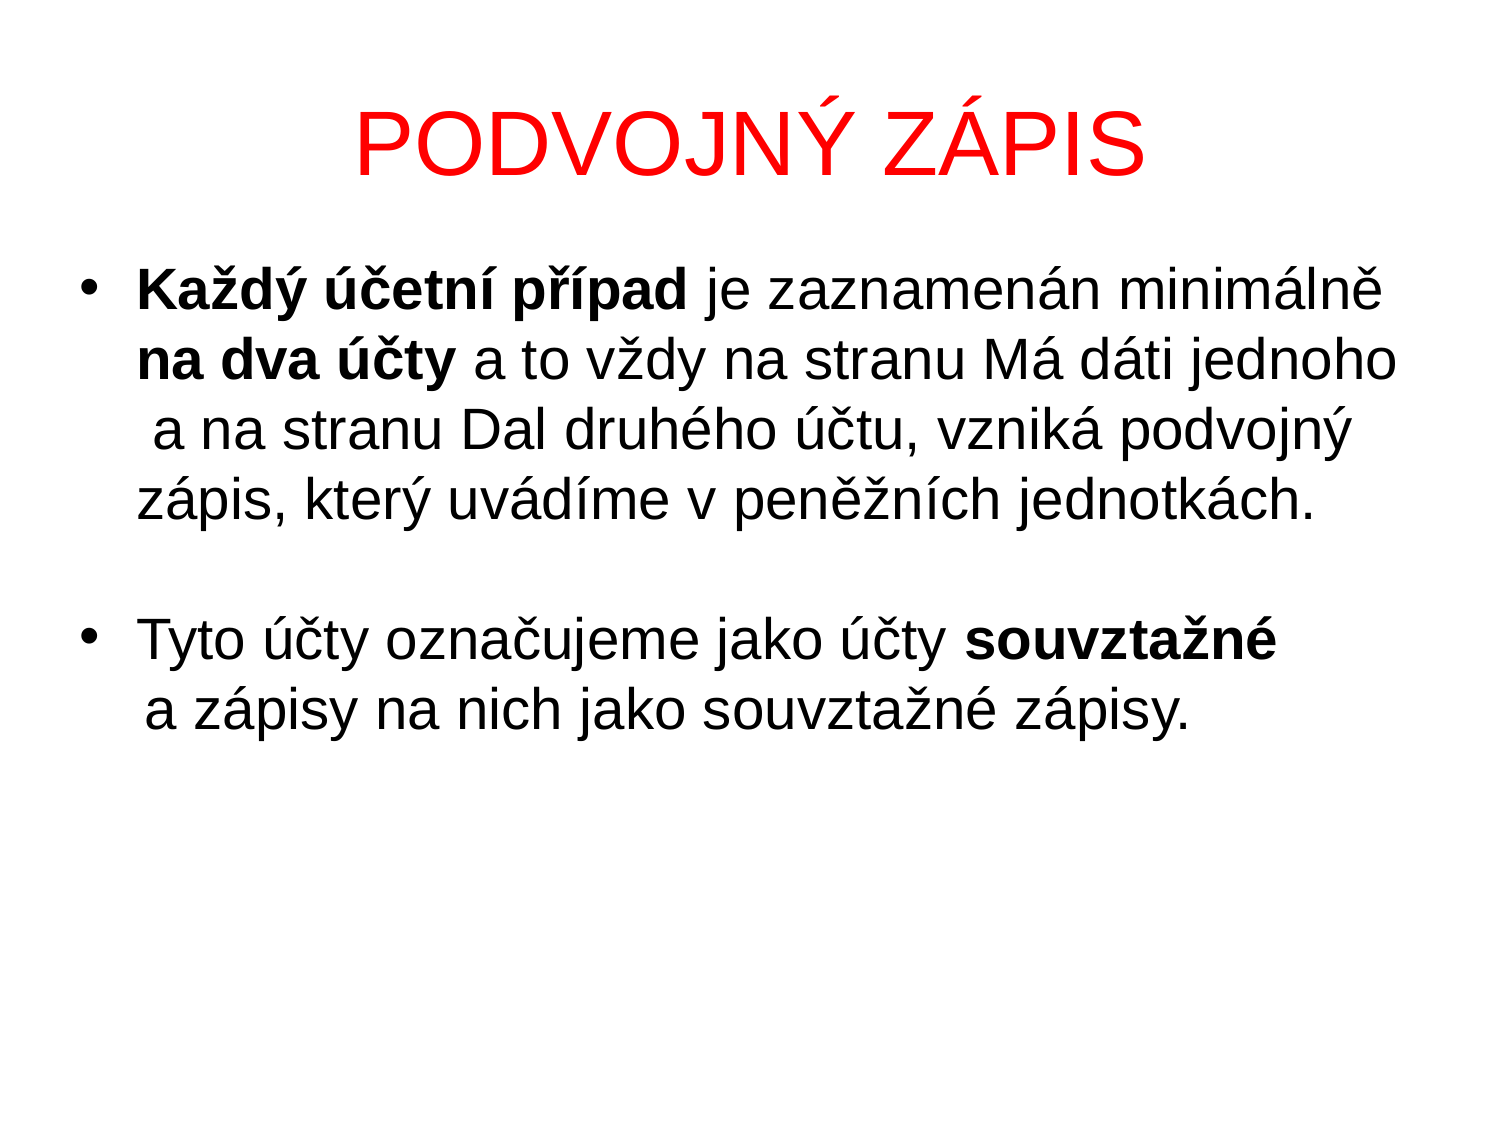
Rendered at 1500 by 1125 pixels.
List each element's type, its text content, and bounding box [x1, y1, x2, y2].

title PODVOJNÝ ZÁPIS [76, 45, 1425, 232]
list Každý účetní případ je zaznamenán minimálně na dva účty a to vždy na stranu Má dáti jednoho a na stranu Dal druhého účtu, vzniká podvojný zápis, který uvádíme v peněžních jednotkách. Tyto účty označujeme jako účty souvztažné a zápisy na nich jako souvztažné zápisy. [64, 243, 1424, 1010]
